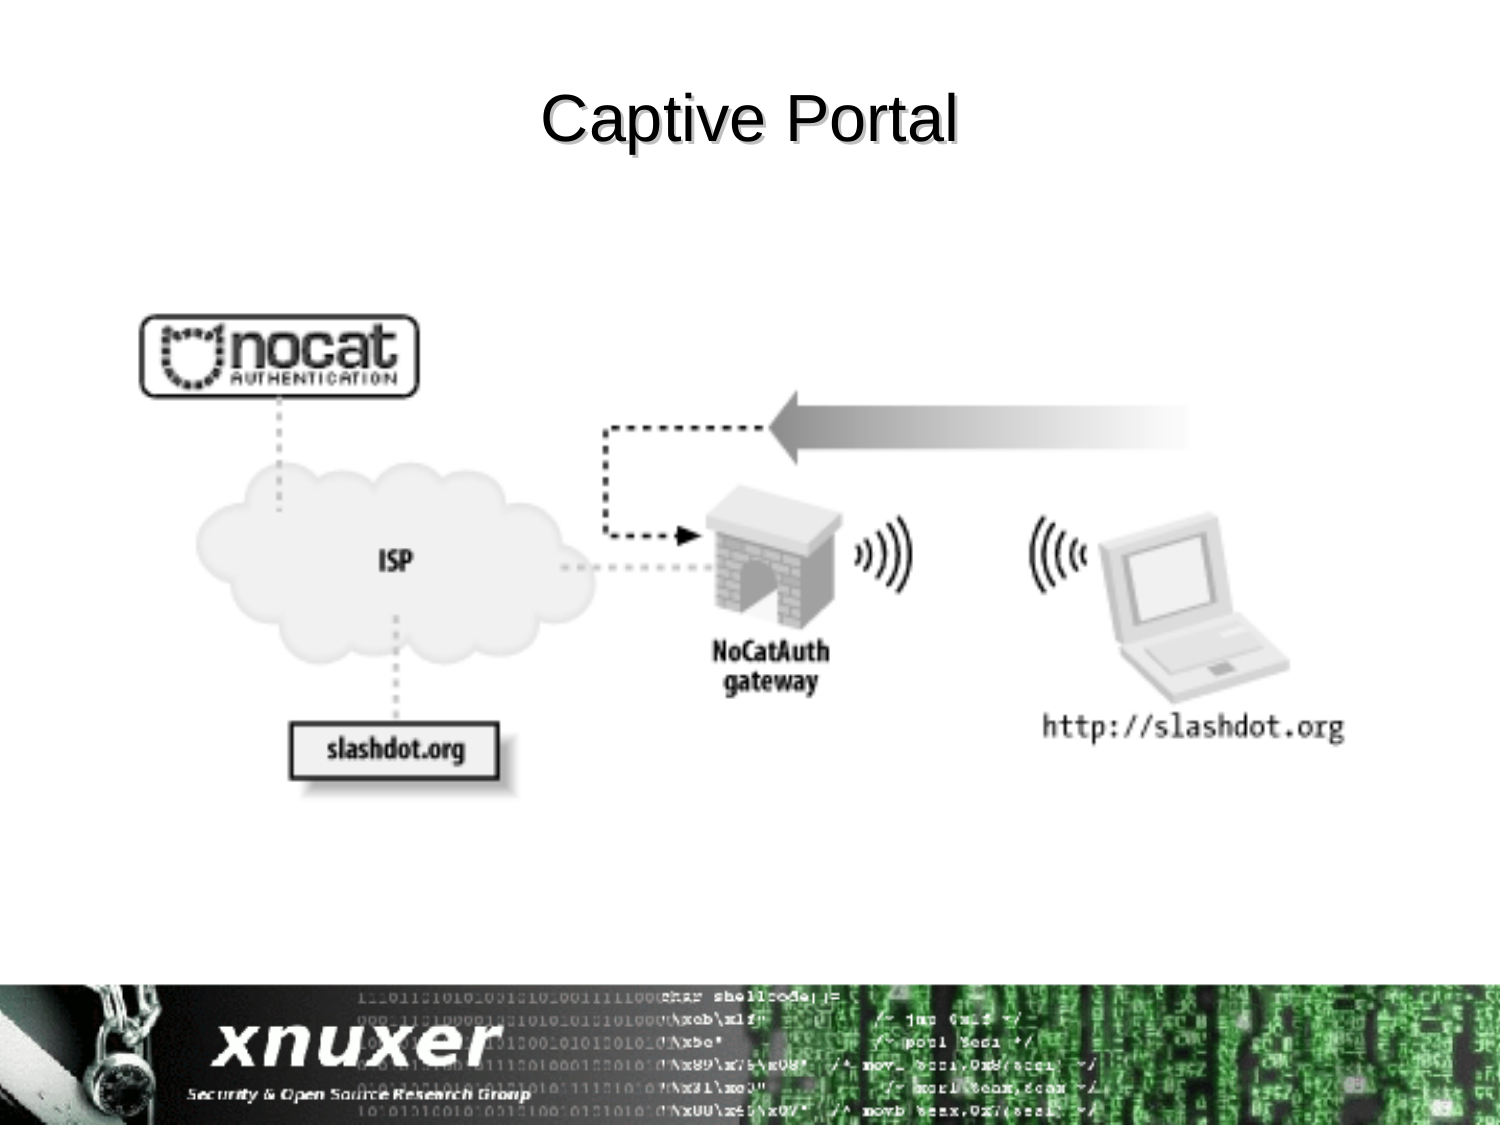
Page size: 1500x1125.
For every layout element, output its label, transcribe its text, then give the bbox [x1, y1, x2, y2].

picture [0, 0, 1500, 1125]
title Captive Portal [75, 24, 1426, 213]
